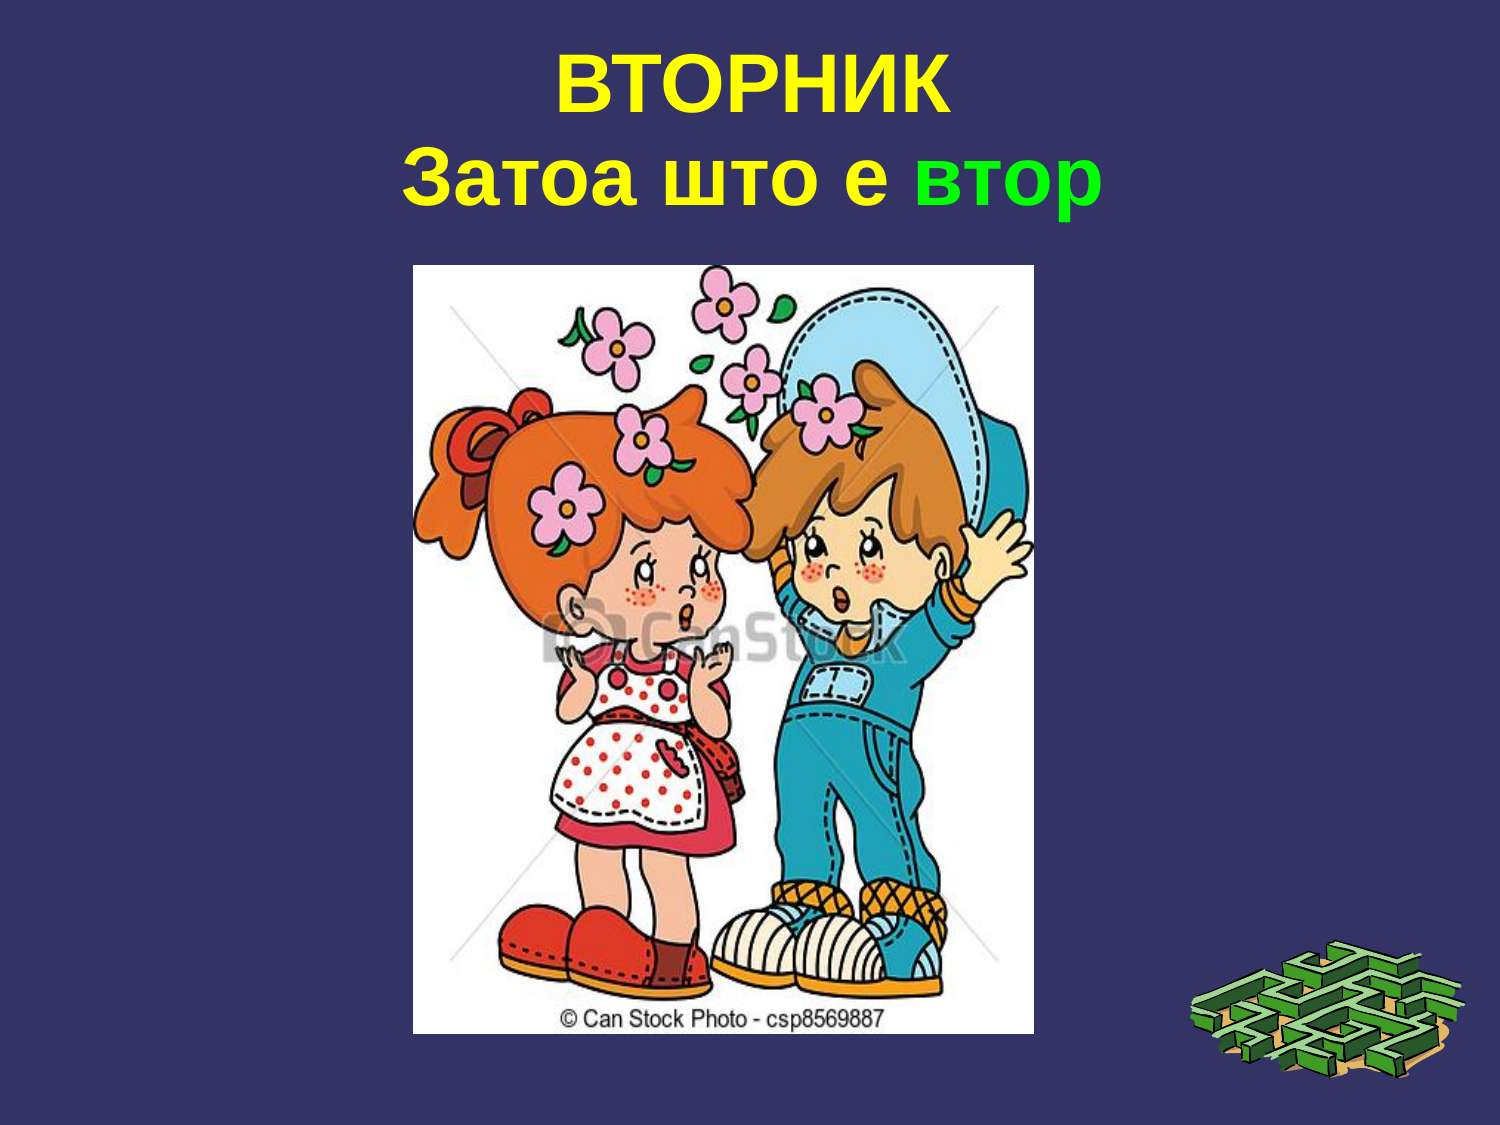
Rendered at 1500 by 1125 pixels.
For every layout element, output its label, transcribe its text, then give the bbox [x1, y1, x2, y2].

text_box ВТОРНИК Затоа што е втор [147, 29, 1359, 259]
picture [413, 265, 1034, 1034]
